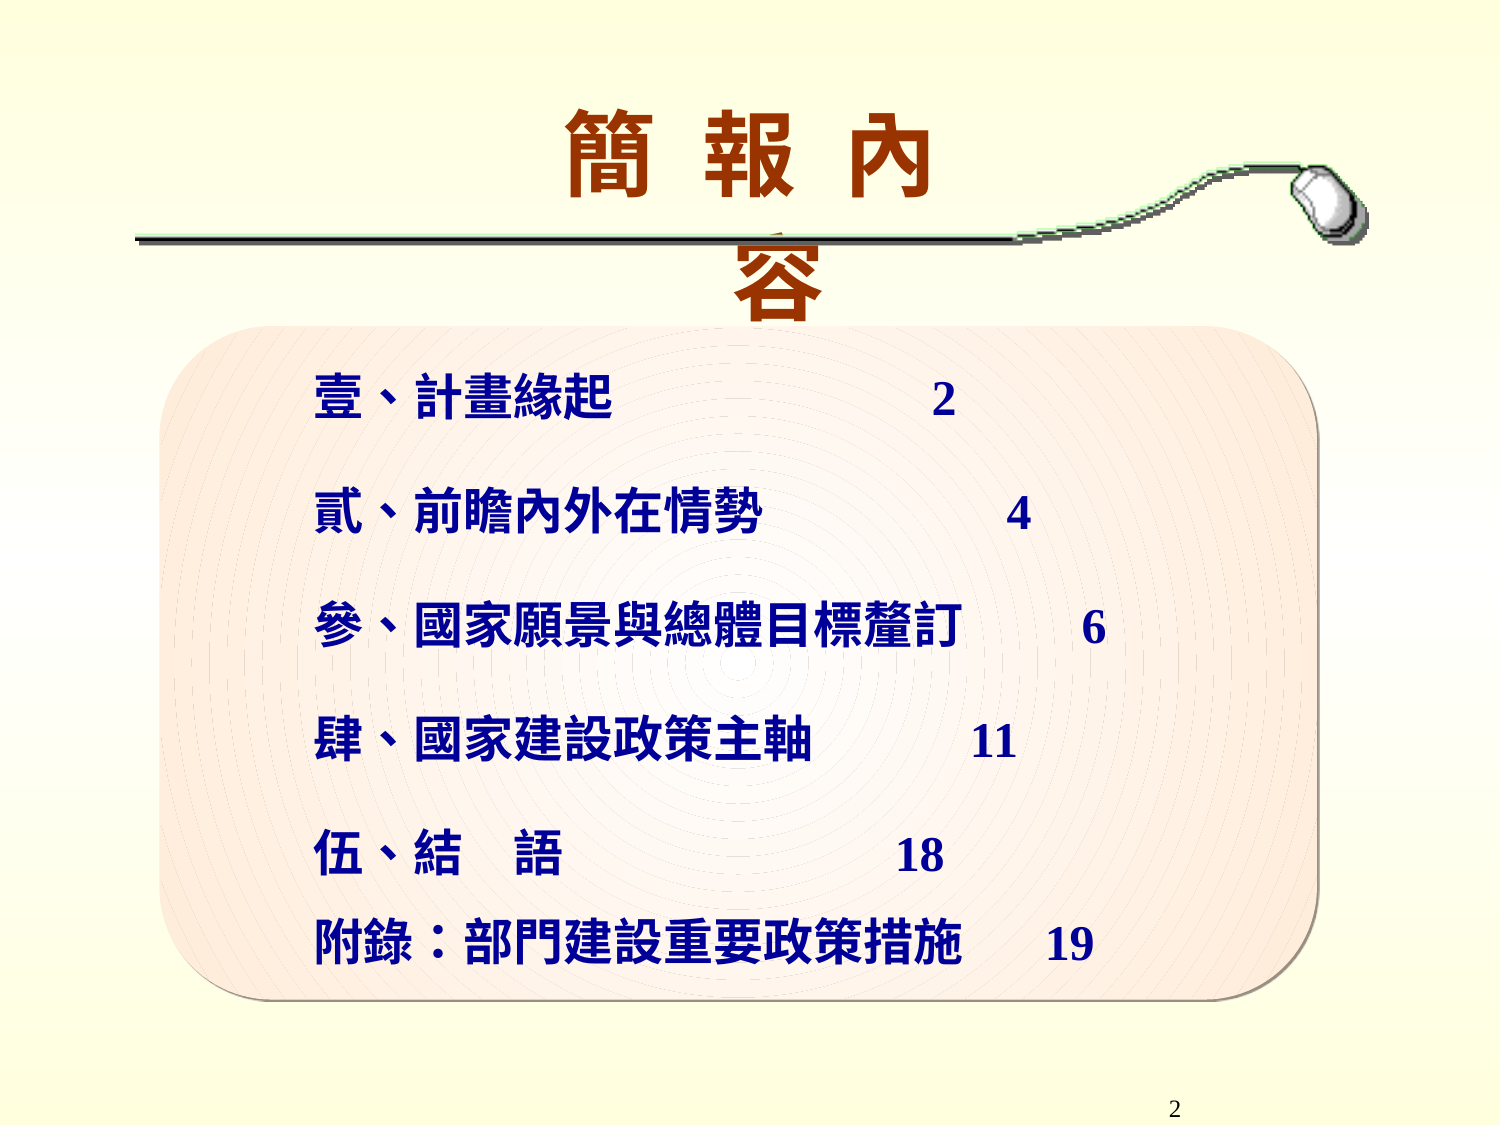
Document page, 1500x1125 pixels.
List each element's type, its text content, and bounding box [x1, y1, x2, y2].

text_box [159, 330, 1250, 1000]
text_box [1153, 1055, 1500, 1125]
text_box 簡 報 內 容 [573, 123, 591, 134]
text_box 簡 報 內 容 [614, 123, 632, 134]
text_box 簡 報 內 容 [864, 141, 882, 152]
text_box 簡 報 內 容 [899, 141, 917, 152]
picture [135, 152, 1365, 241]
text_box 簡 報 內 容 [502, 78, 998, 152]
list 壹、計畫緣起 2 貳、前瞻內外在情勢 4 參、國家願景與總體目標釐訂 6 肆、國家建設政策主軸 11 伍、結 語 18 附錄：部門建設重要政策措施 19 [242, 303, 1377, 990]
